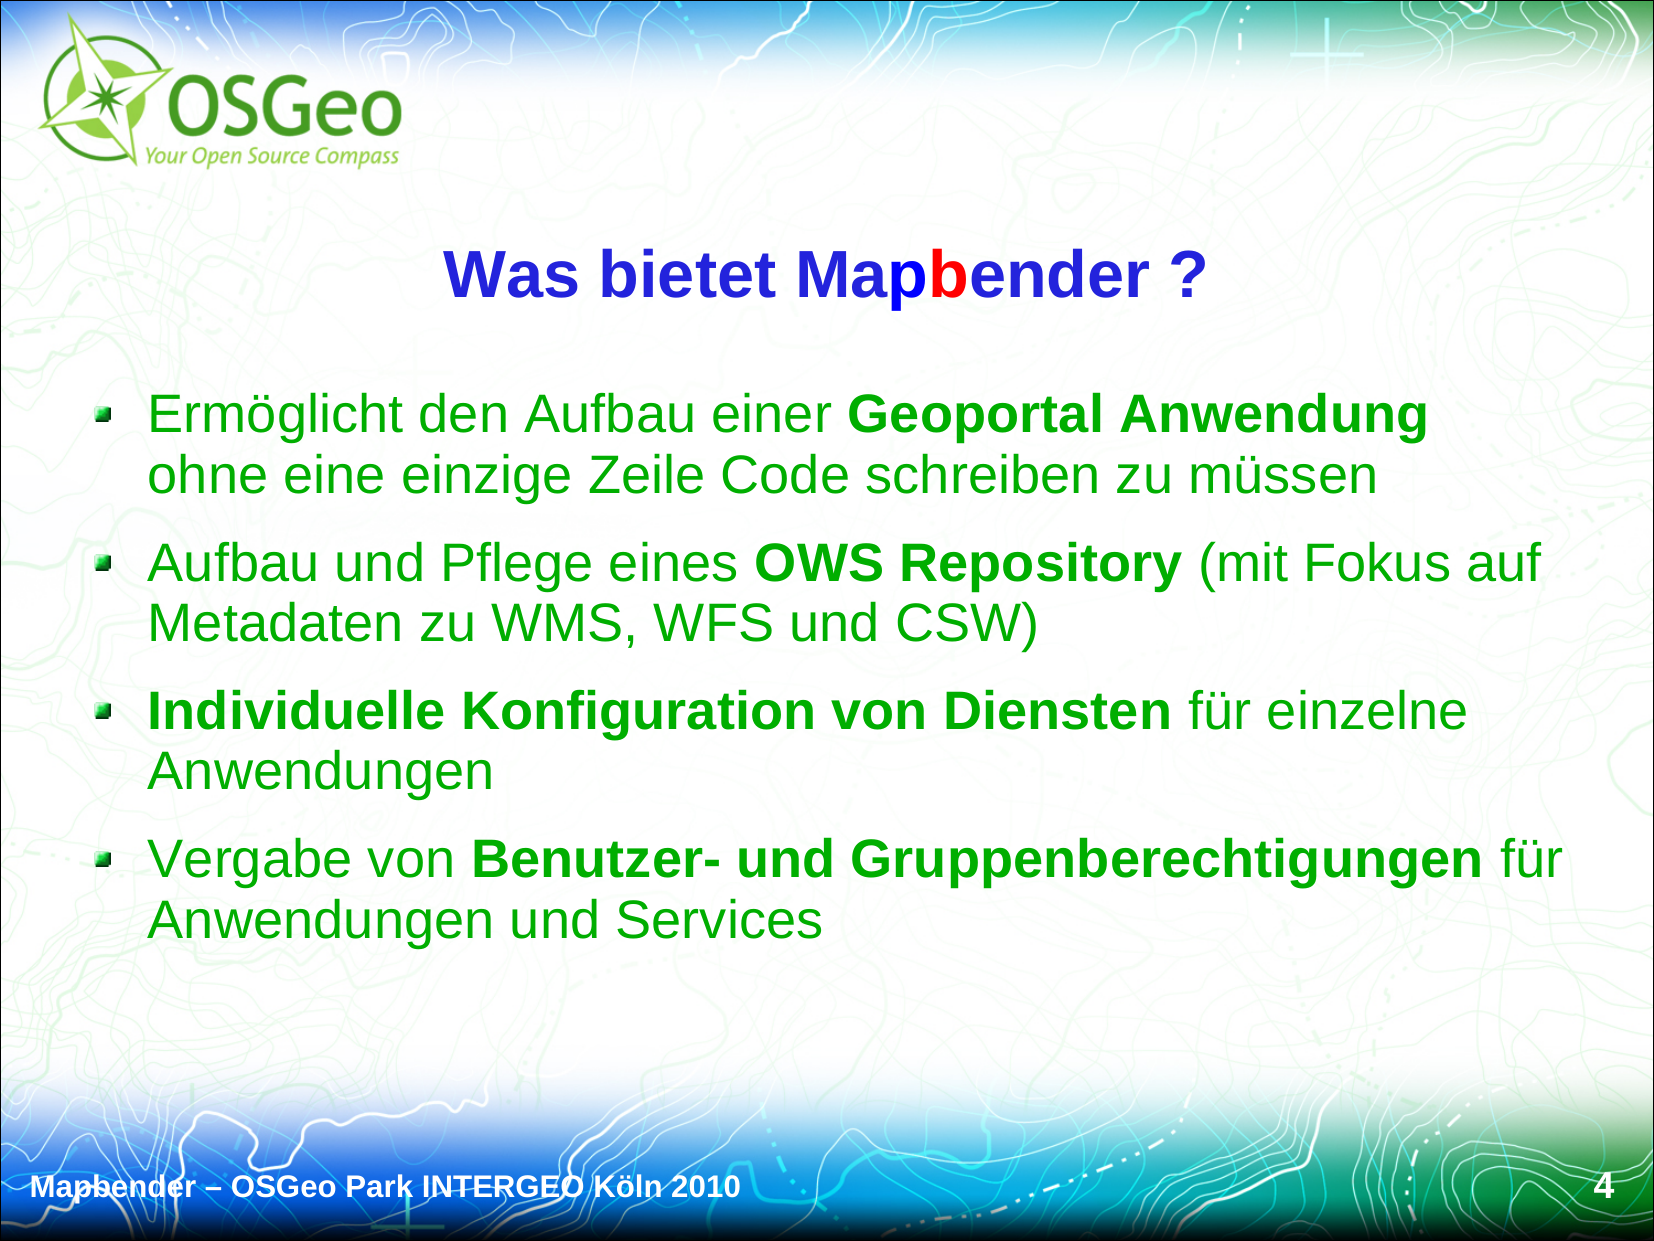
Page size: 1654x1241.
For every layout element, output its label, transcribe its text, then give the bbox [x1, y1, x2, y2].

list Ermöglicht den Aufbau einer Geoportal Anwendung ohne eine einzige Zeile Code schreiben zu müssen Aufbau und Pflege eines OWS Repository (mit Fokus auf Metadaten zu WMS, WFS und CSW) Individuelle Konfiguration von Diensten für einzelne Anwendungen Vergabe von Benutzer- und Gruppenberechtigungen für Anwendungen und Services [76, 383, 1565, 1188]
title Was bietet Mapbender ? [82, 208, 1571, 342]
picture [1, 1, 1653, 1240]
